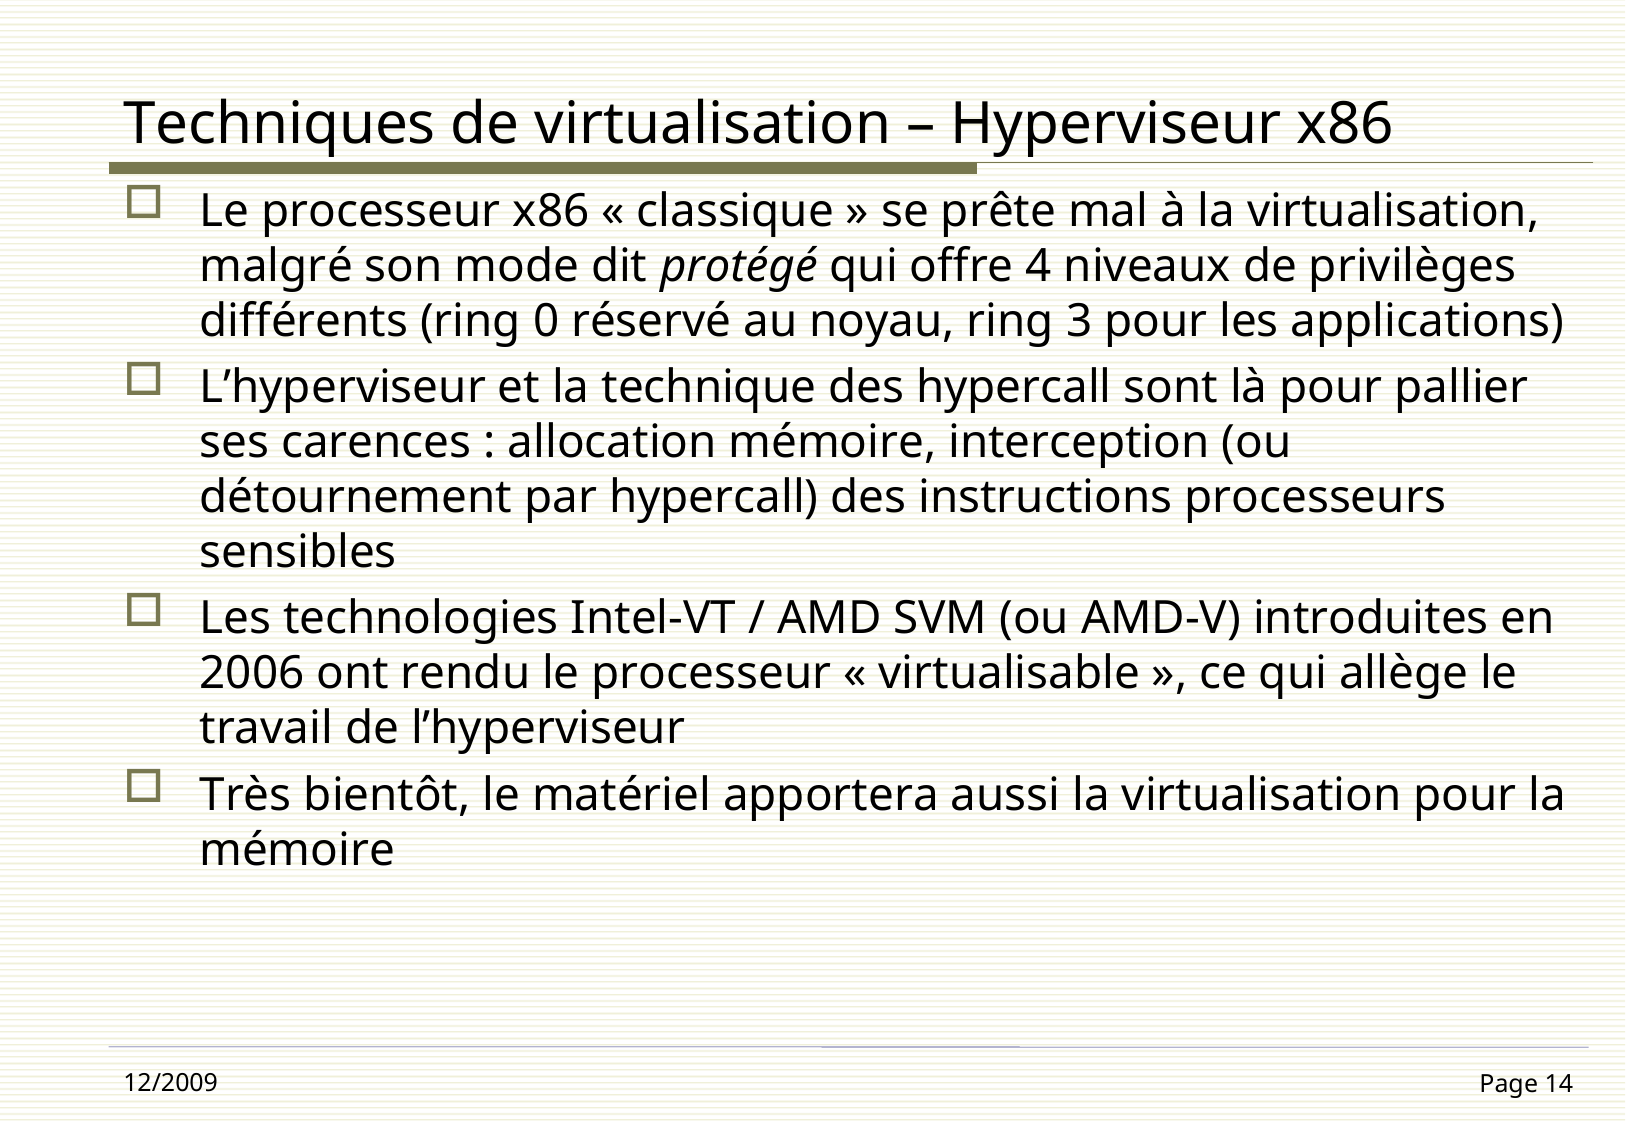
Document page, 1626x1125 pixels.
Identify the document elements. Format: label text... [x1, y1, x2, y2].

title Techniques de virtualisation – Hyperviseur x86 [108, 12, 1596, 163]
picture [0, 0, 1626, 1125]
list Le processeur x86 « classique » se prête mal à la virtualisation, malgré son mode dit protégé qui offre 4 niveaux de privilèges différents (ring 0 réservé au noyau, ring 3 pour les applications)‏ L’hyperviseur et la technique des hypercall sont là pour pallier ses carences : allocation mémoire, interception (ou détournement par hypercall) des instructions processeurs sensibles Les technologies Intel-VT / AMD SVM (ou AMD-V) introduites en 2006 ont rendu le processeur « virtualisable », ce qui allège le travail de l’hyperviseur Très bientôt, le matériel apportera aussi la virtualisation pour la mémoire [108, 172, 1592, 1035]
